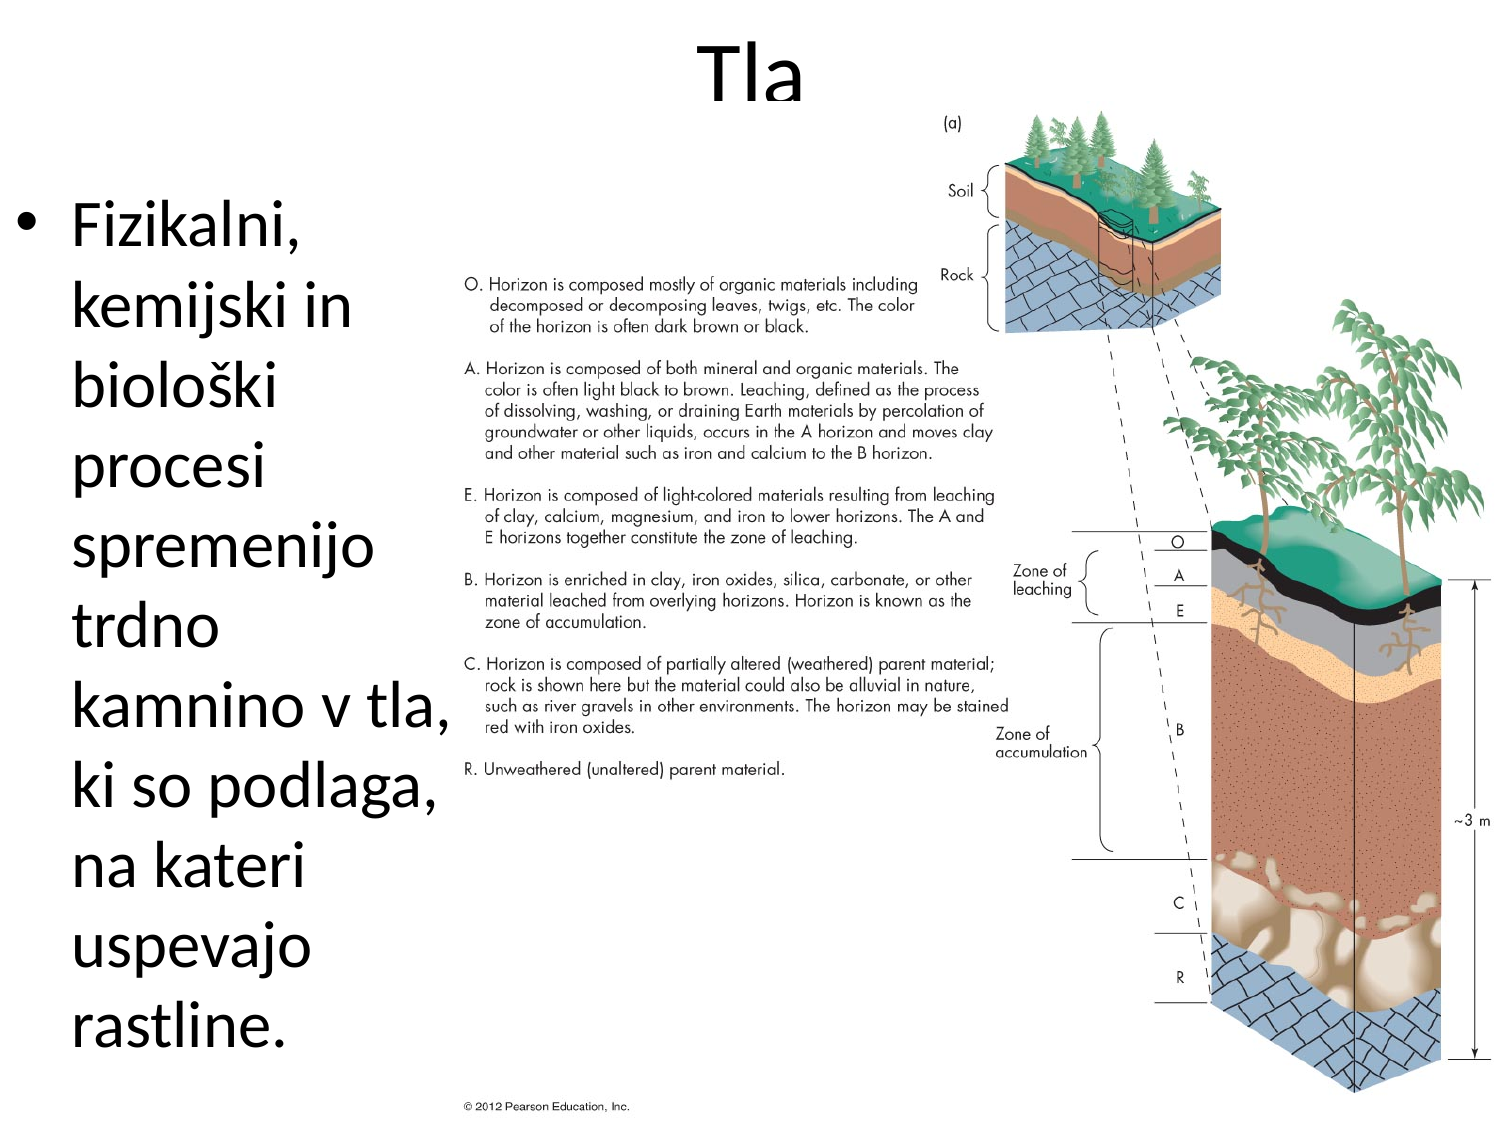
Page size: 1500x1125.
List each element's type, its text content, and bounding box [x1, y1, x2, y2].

title Tla [76, 0, 1427, 138]
picture [454, 101, 1500, 1125]
list Fizikalni, kemijski in biološki procesi spremenijo trdno kamnino v tla, ki so podlaga, na kateri uspevajo rastline. [0, 172, 454, 1125]
